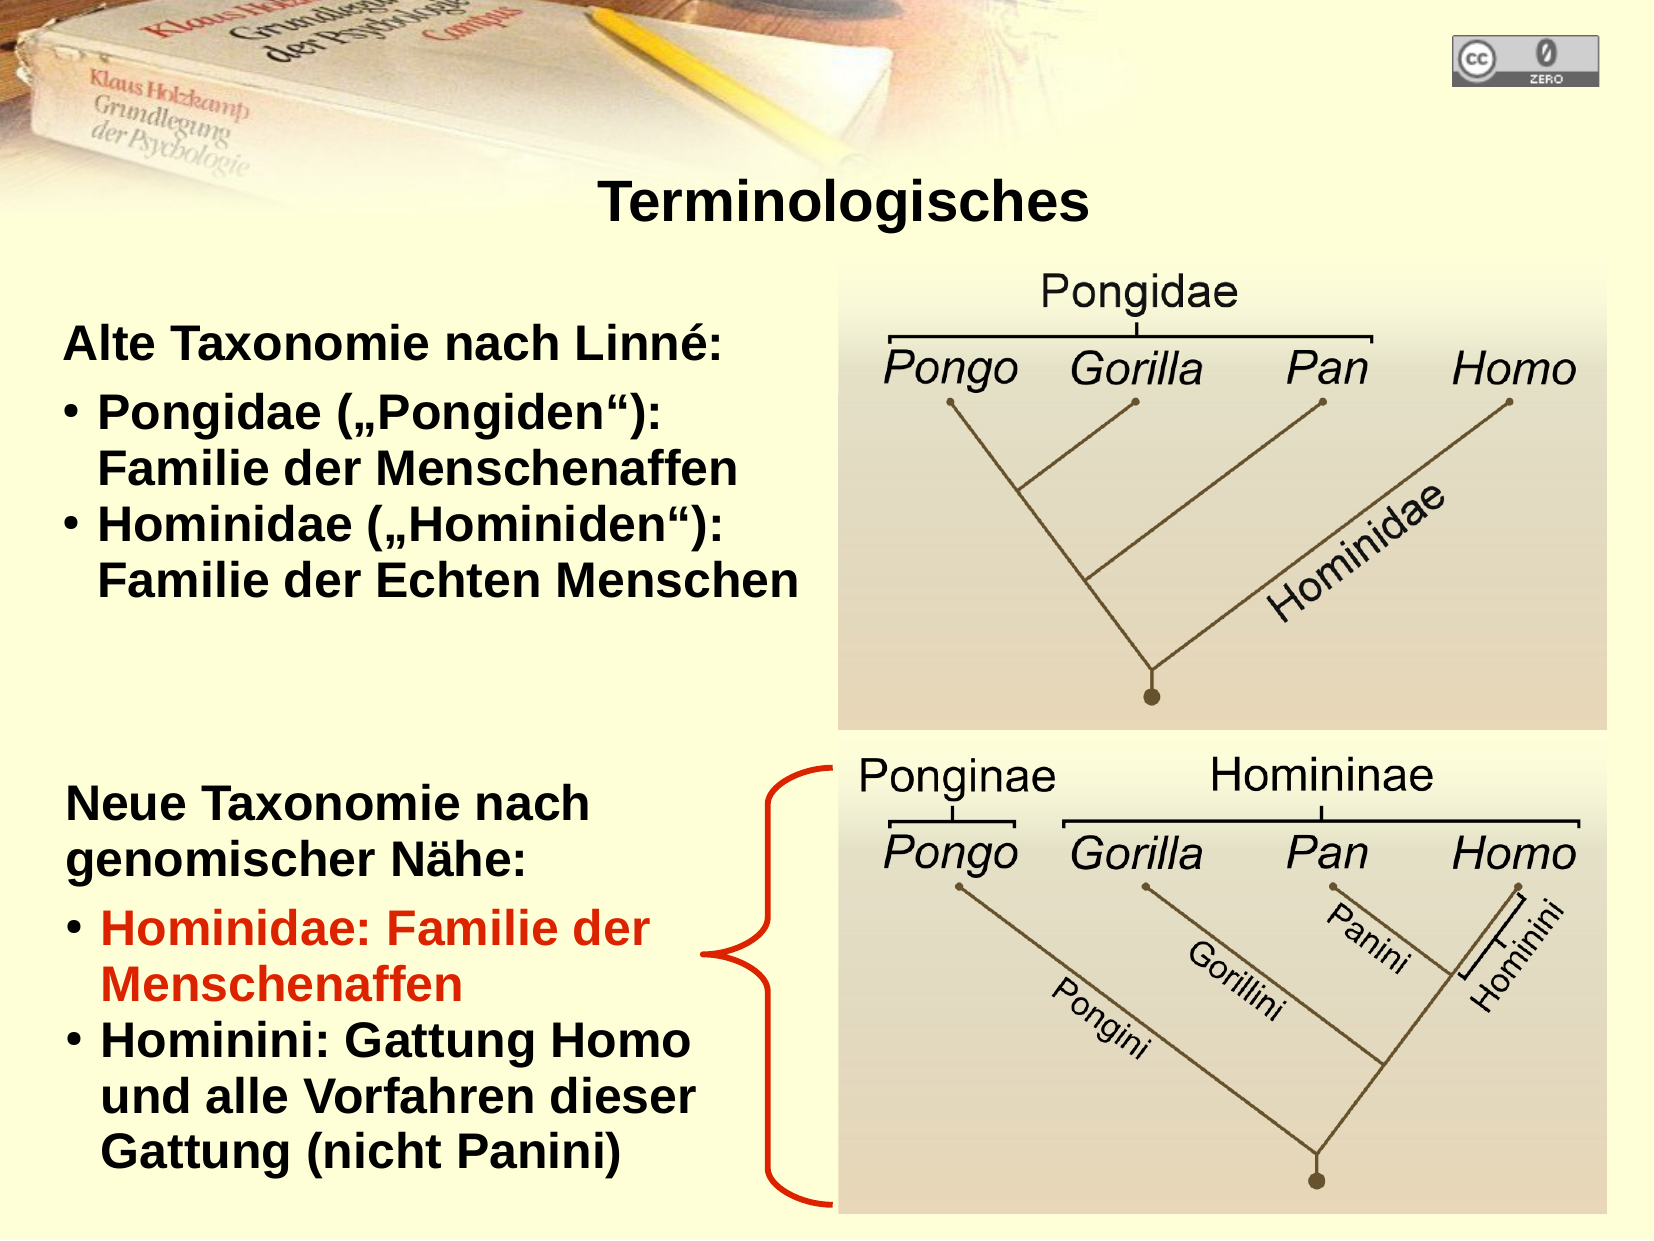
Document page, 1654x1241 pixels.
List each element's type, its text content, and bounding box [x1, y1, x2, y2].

text_box Alte Taxonomie nach Linné: Pongidae („Pongiden“): Familie der Menschenaffen Hominidae („Hominiden“): Familie der Echten Menschen [47, 307, 827, 671]
picture [838, 732, 1607, 1214]
picture [0, 0, 1156, 213]
text_box Neue Taxonomie nach genomischer Nähe: Hominidae: Familie der Menschenaffen Hominini: Gattung Homo und alle Vorfahren dieser Gattung (nicht Panini) [729, 781, 792, 1191]
text_box Neue Taxonomie nach genomischer Nähe: Hominidae: Familie der Menschenaffen Hominini: Gattung Homo und alle Vorfahren dieser Gattung (nicht Panini) [50, 767, 792, 1205]
picture [1452, 35, 1600, 87]
picture [838, 247, 1607, 730]
title Terminologisches [82, 124, 1607, 278]
